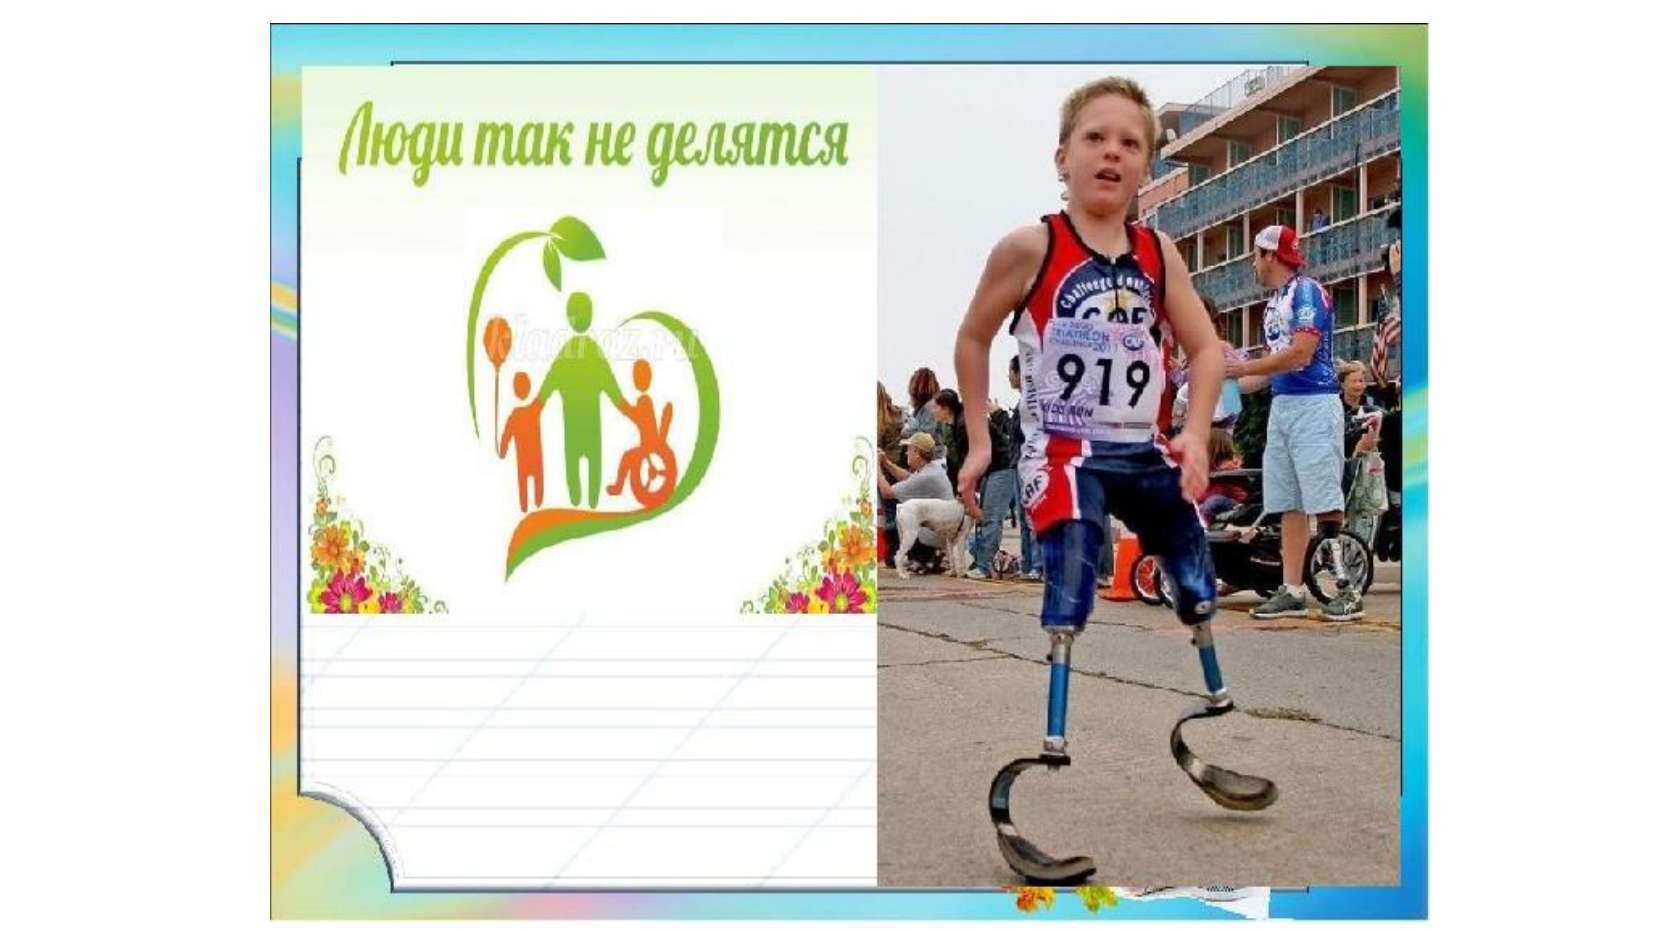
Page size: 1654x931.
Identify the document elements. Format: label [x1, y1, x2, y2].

picture [270, 23, 1430, 922]
